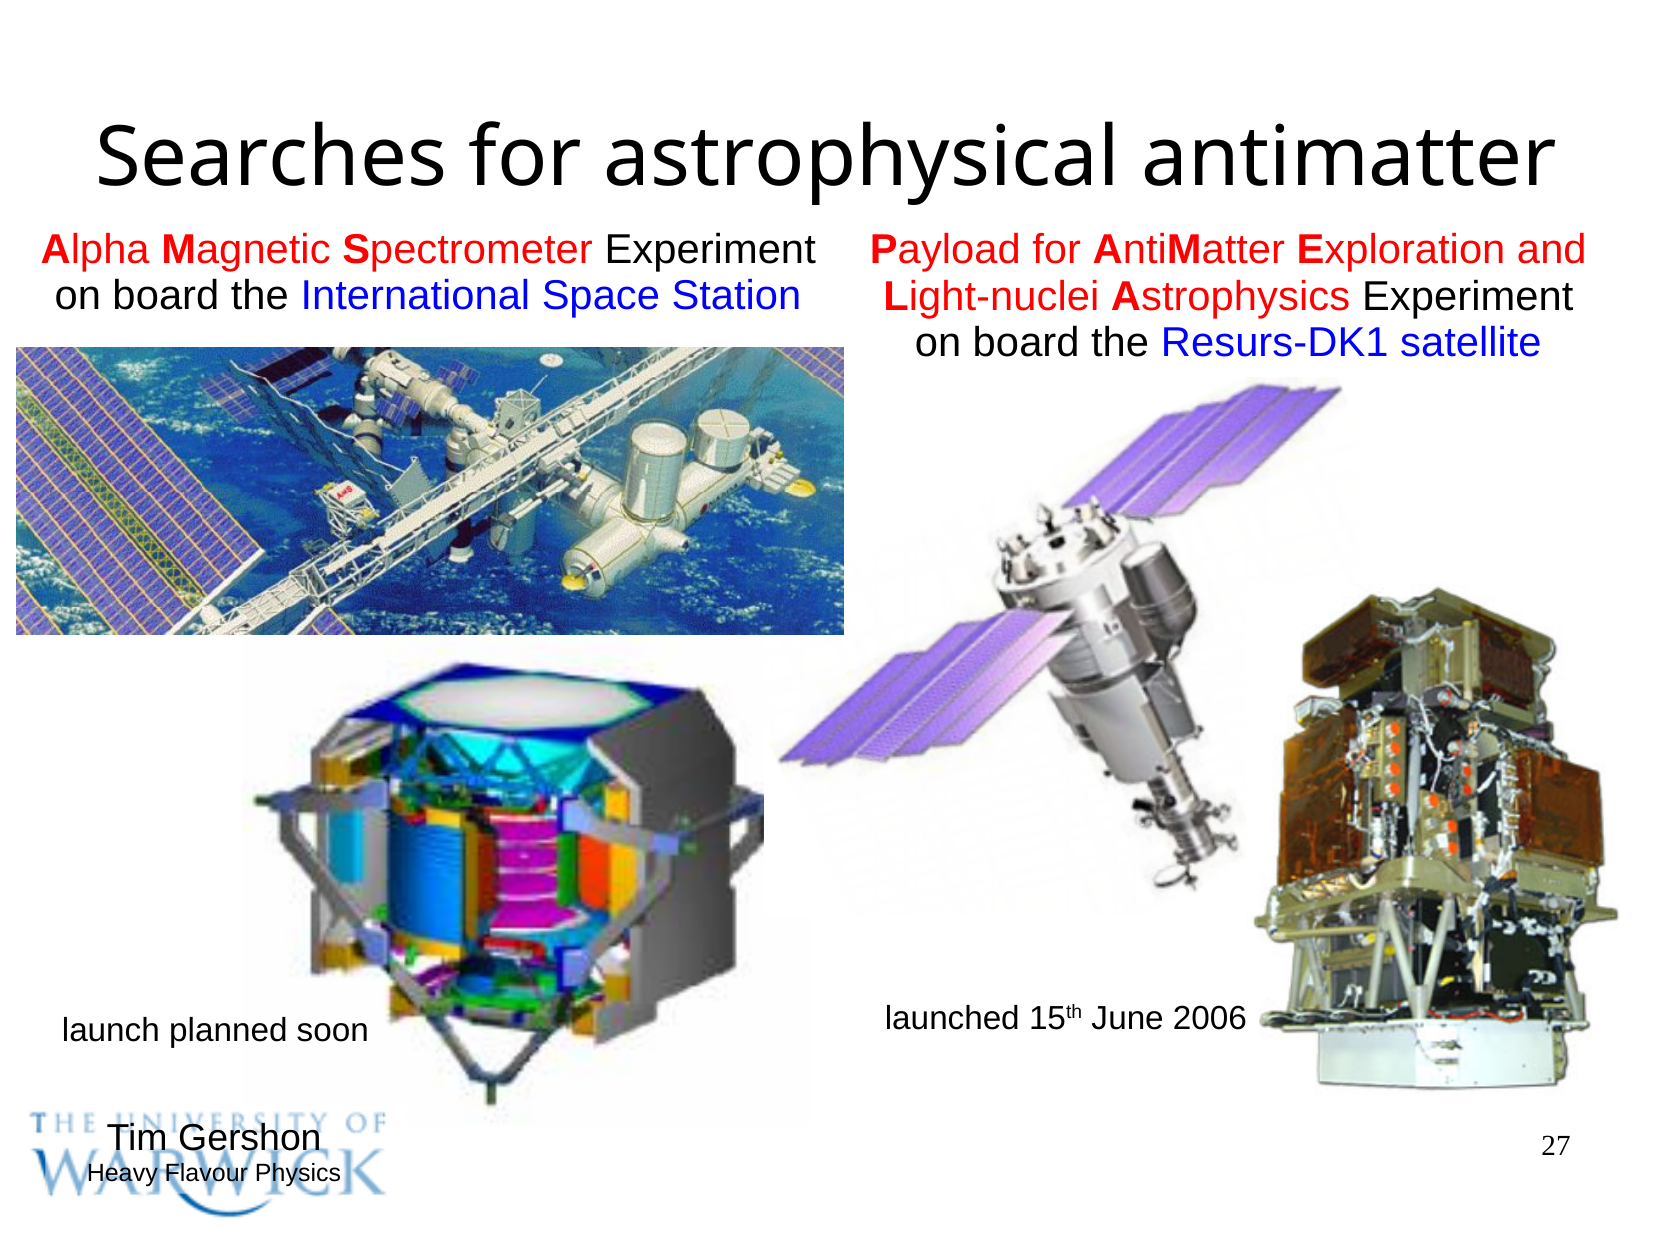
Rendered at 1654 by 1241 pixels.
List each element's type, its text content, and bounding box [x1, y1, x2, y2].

text_box Payload for AntiMatter Exploration and Light-nuclei Astrophysics Experiment on board the Resurs-DK1 satellite [809, 218, 1648, 373]
title Searches for astrophysical antimatter [82, 102, 1571, 204]
picture [16, 347, 1623, 1232]
text_box launch planned soon [17, 1003, 414, 1056]
text_box Alpha Magnetic Spectrometer Experiment on board the International Space Station [5, 218, 809, 327]
text_box Tim Gershon Heavy Flavour Physics [45, 1108, 383, 1194]
text_box launched 15th June 2006 [844, 992, 1288, 1046]
